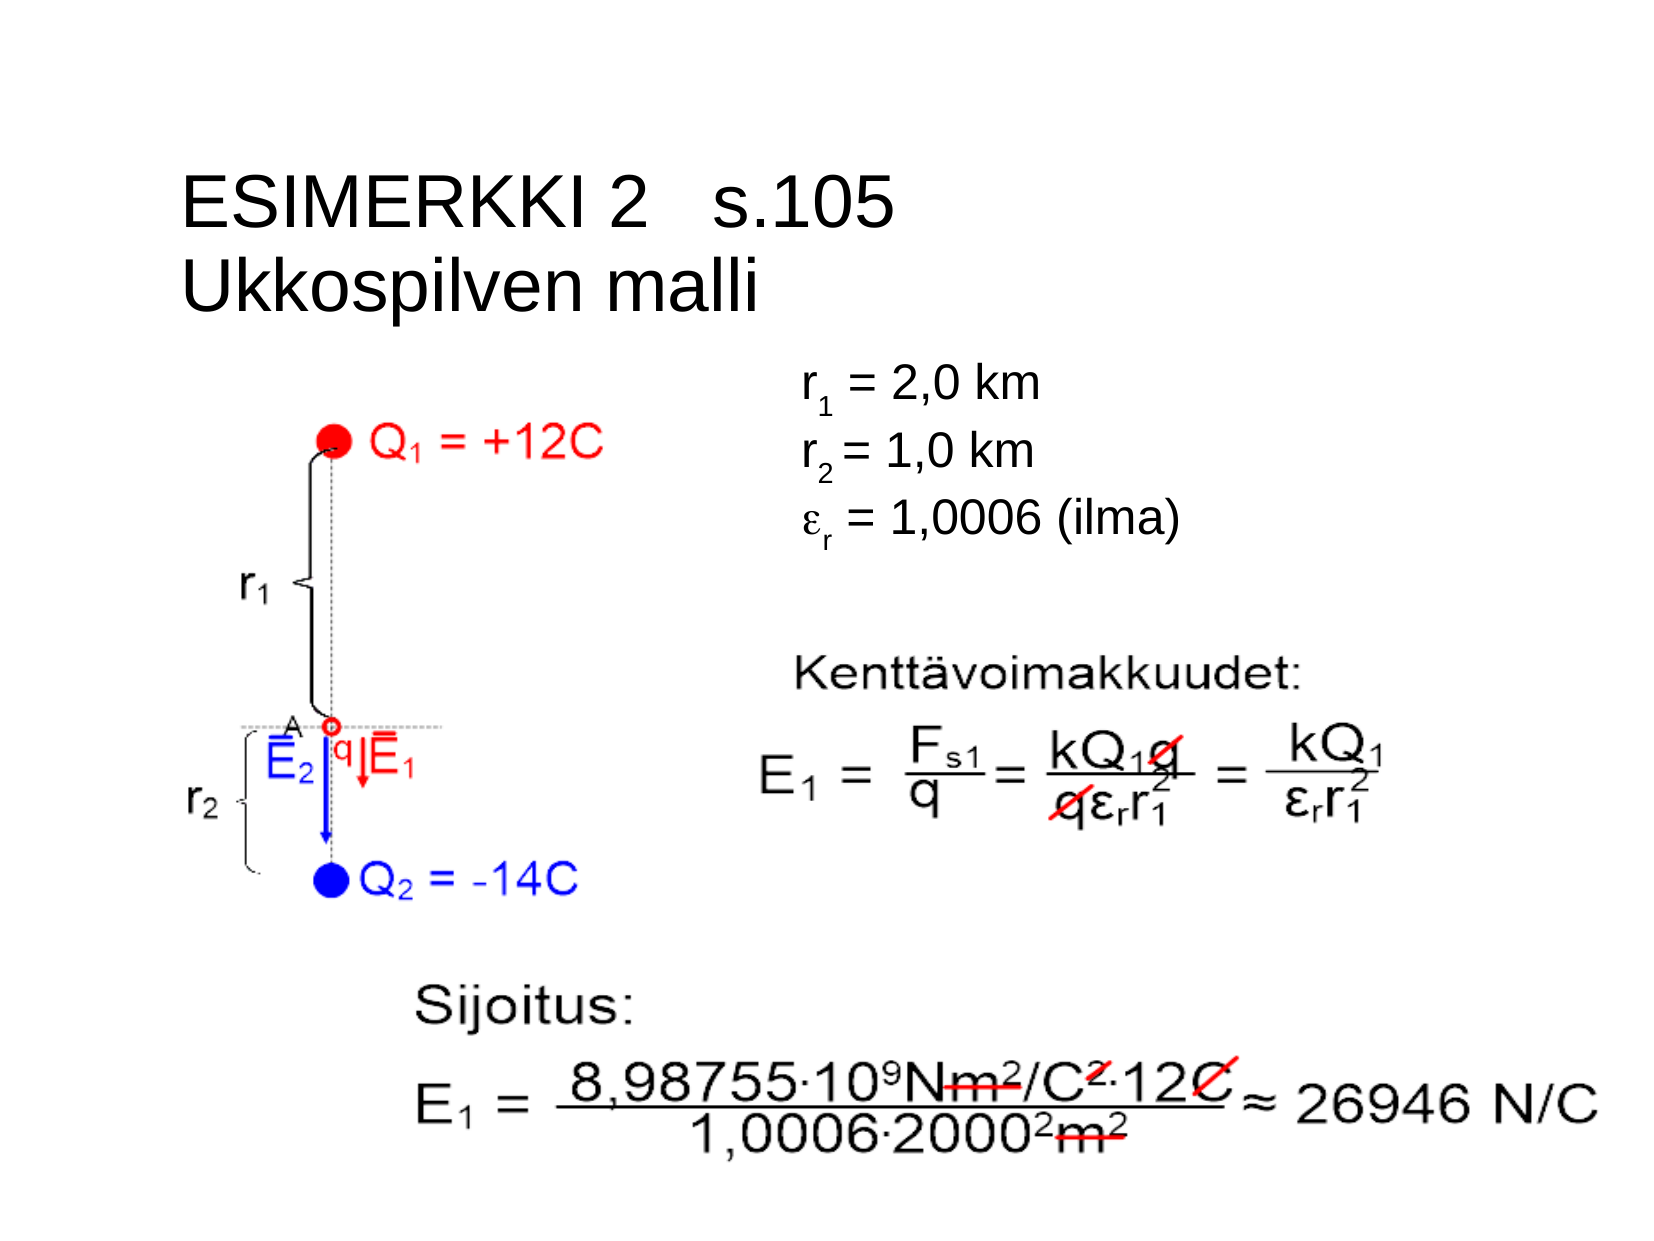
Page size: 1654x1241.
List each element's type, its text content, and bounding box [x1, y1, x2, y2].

text_box ESIMERKKI 2 s.105 Ukkospilven malli [165, 153, 1489, 594]
text_box r1 = 2,0 km r2 = 1,0 km er = 1,0006 (ilma) [786, 342, 1513, 620]
picture [151, 377, 1654, 1179]
picture [712, 619, 1430, 859]
